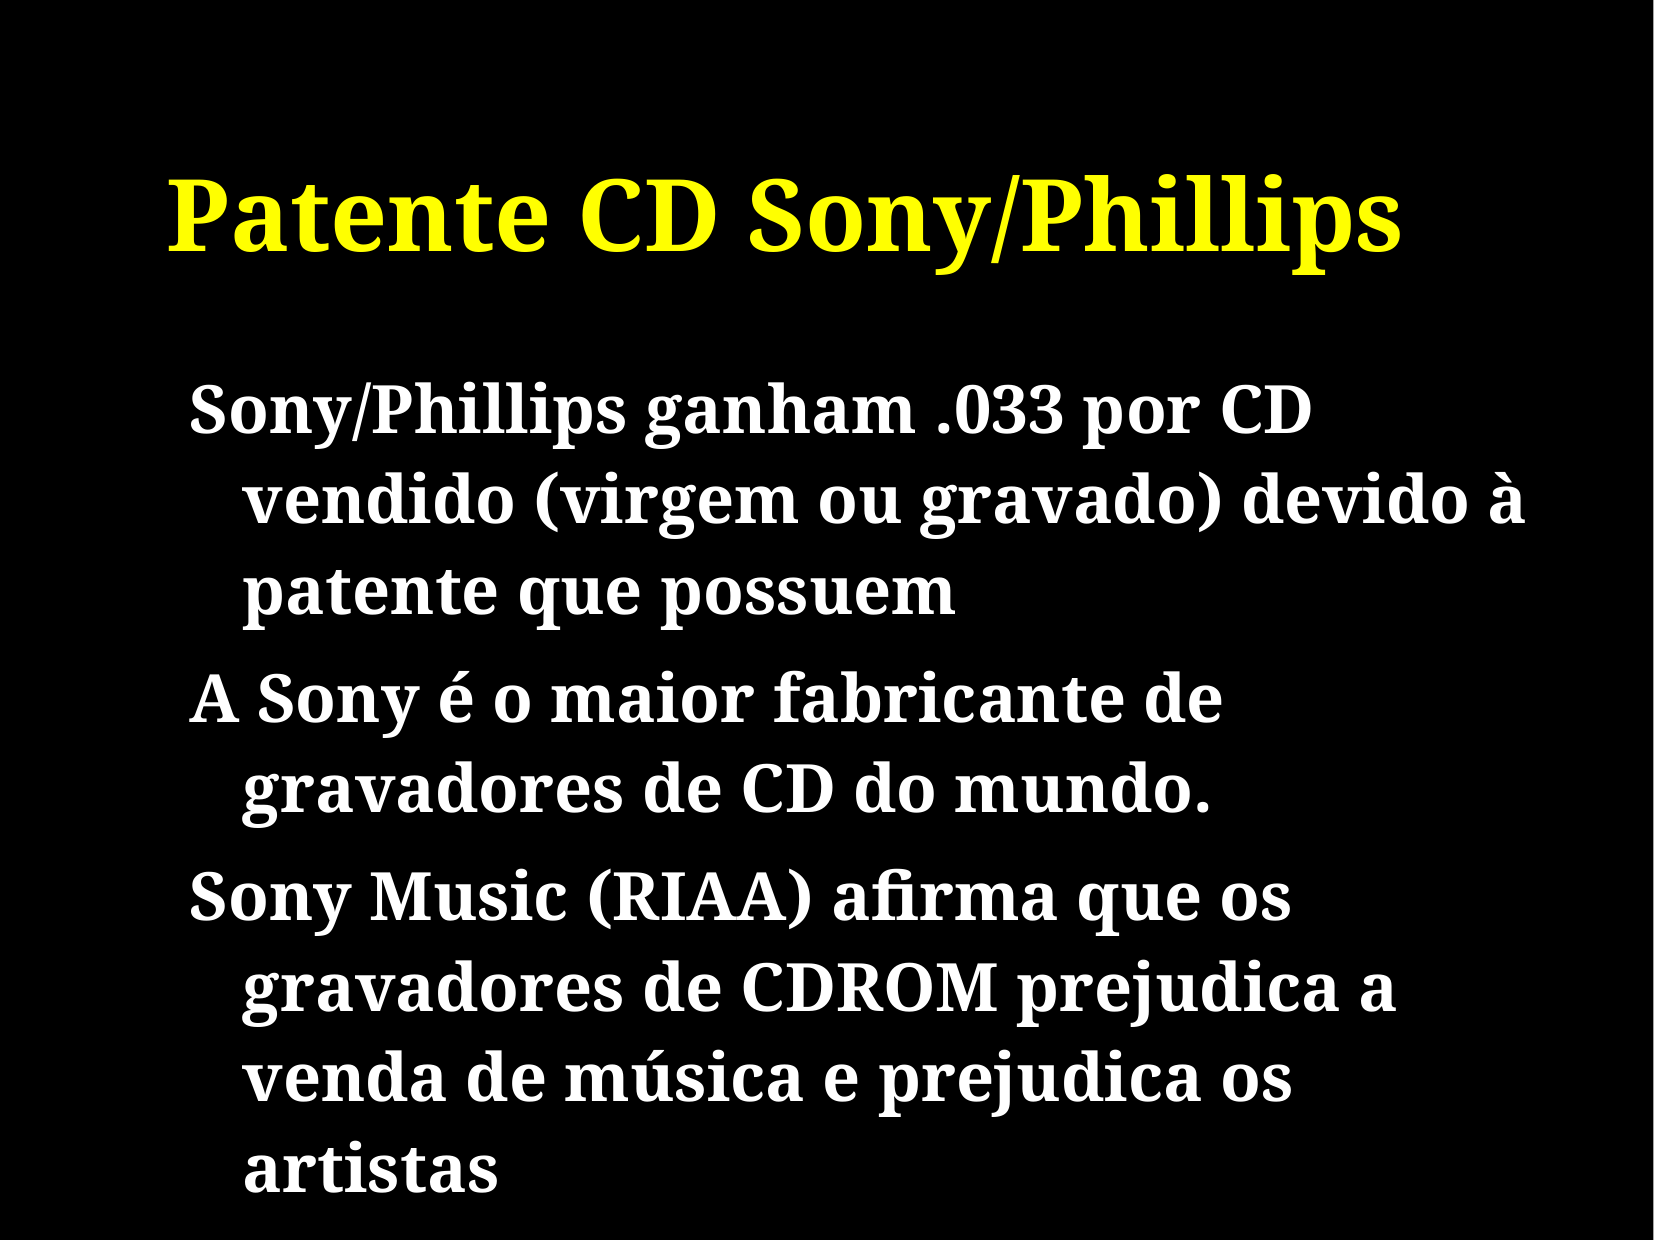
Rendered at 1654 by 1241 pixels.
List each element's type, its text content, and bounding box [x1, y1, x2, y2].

list Sony/Phillips ganham .033 por CD vendido (virgem ou gravado) devido à patente que possuem A Sony é o maior fabricante de gravadores de CD do mundo. Sony Music (RIAA) afirma que os gravadores de CDROM prejudica a venda de música e prejudica os artistas [157, 354, 1549, 1191]
title Patente CD Sony/Phillips [55, 67, 1544, 357]
